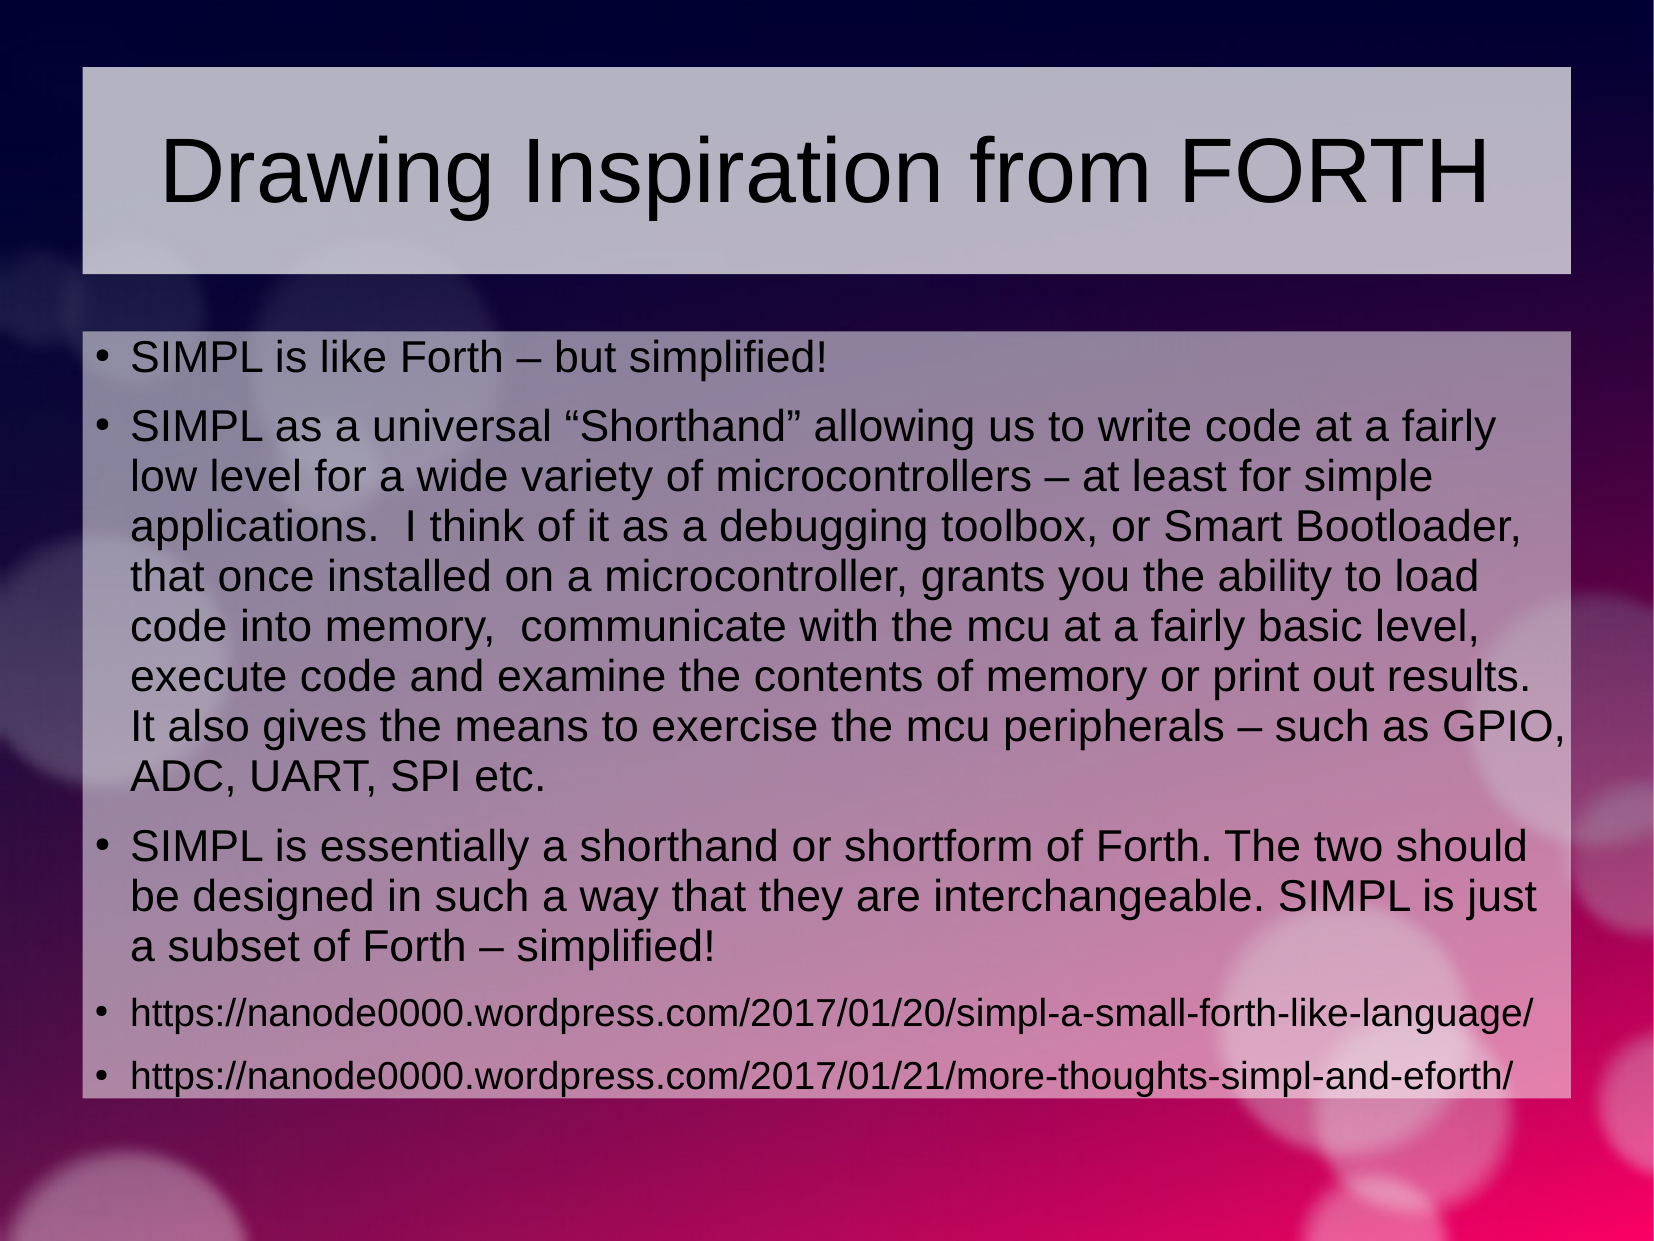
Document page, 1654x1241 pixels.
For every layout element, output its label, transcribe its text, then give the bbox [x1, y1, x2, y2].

title Drawing Inspiration from FORTH [82, 67, 1571, 275]
picture [0, 0, 1654, 1241]
list SIMPL is like Forth – but simplified! SIMPL as a universal “Shorthand” allowing us to write code at a fairly low level for a wide variety of microcontrollers – at least for simple applications. I think of it as a debugging toolbox, or Smart Bootloader, that once installed on a microcontroller, grants you the ability to load code into memory, communicate with the mcu at a fairly basic level, execute code and examine the contents of memory or print out results. It also gives the means to exercise the mcu peripherals – such as GPIO, ADC, UART, SPI etc. SIMPL is essentially a shorthand or shortform of Forth. The two should be designed in such a way that they are interchangeable. SIMPL is just a subset of Forth – simplified! https://nanode0000.wordpress.com/2017/01/20/simpl-a-small-forth-like-language/ https://nanode0000.wordpress.com/2017/01/21/more-thoughts-simpl-and-eforth/ [82, 331, 1571, 1099]
